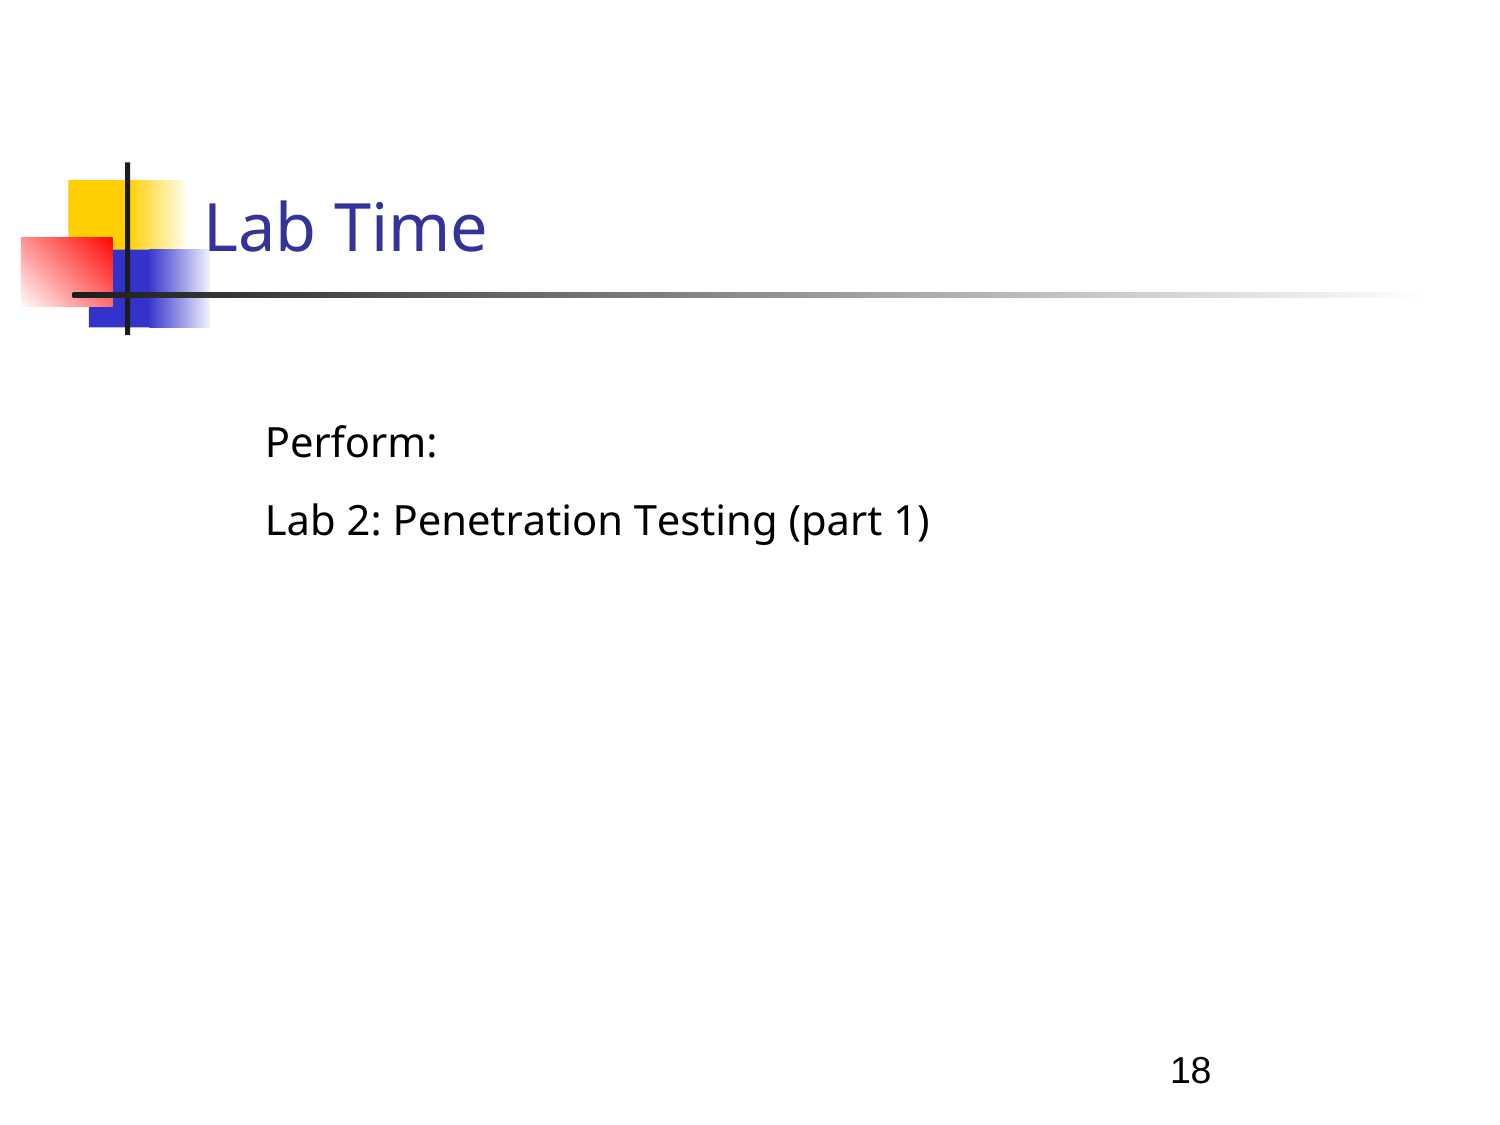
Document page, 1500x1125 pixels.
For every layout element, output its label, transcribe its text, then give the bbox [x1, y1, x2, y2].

title Lab Time [188, 35, 1468, 276]
list Perform: Lab 2: Penetration Testing (part 1) [193, 331, 1469, 1007]
